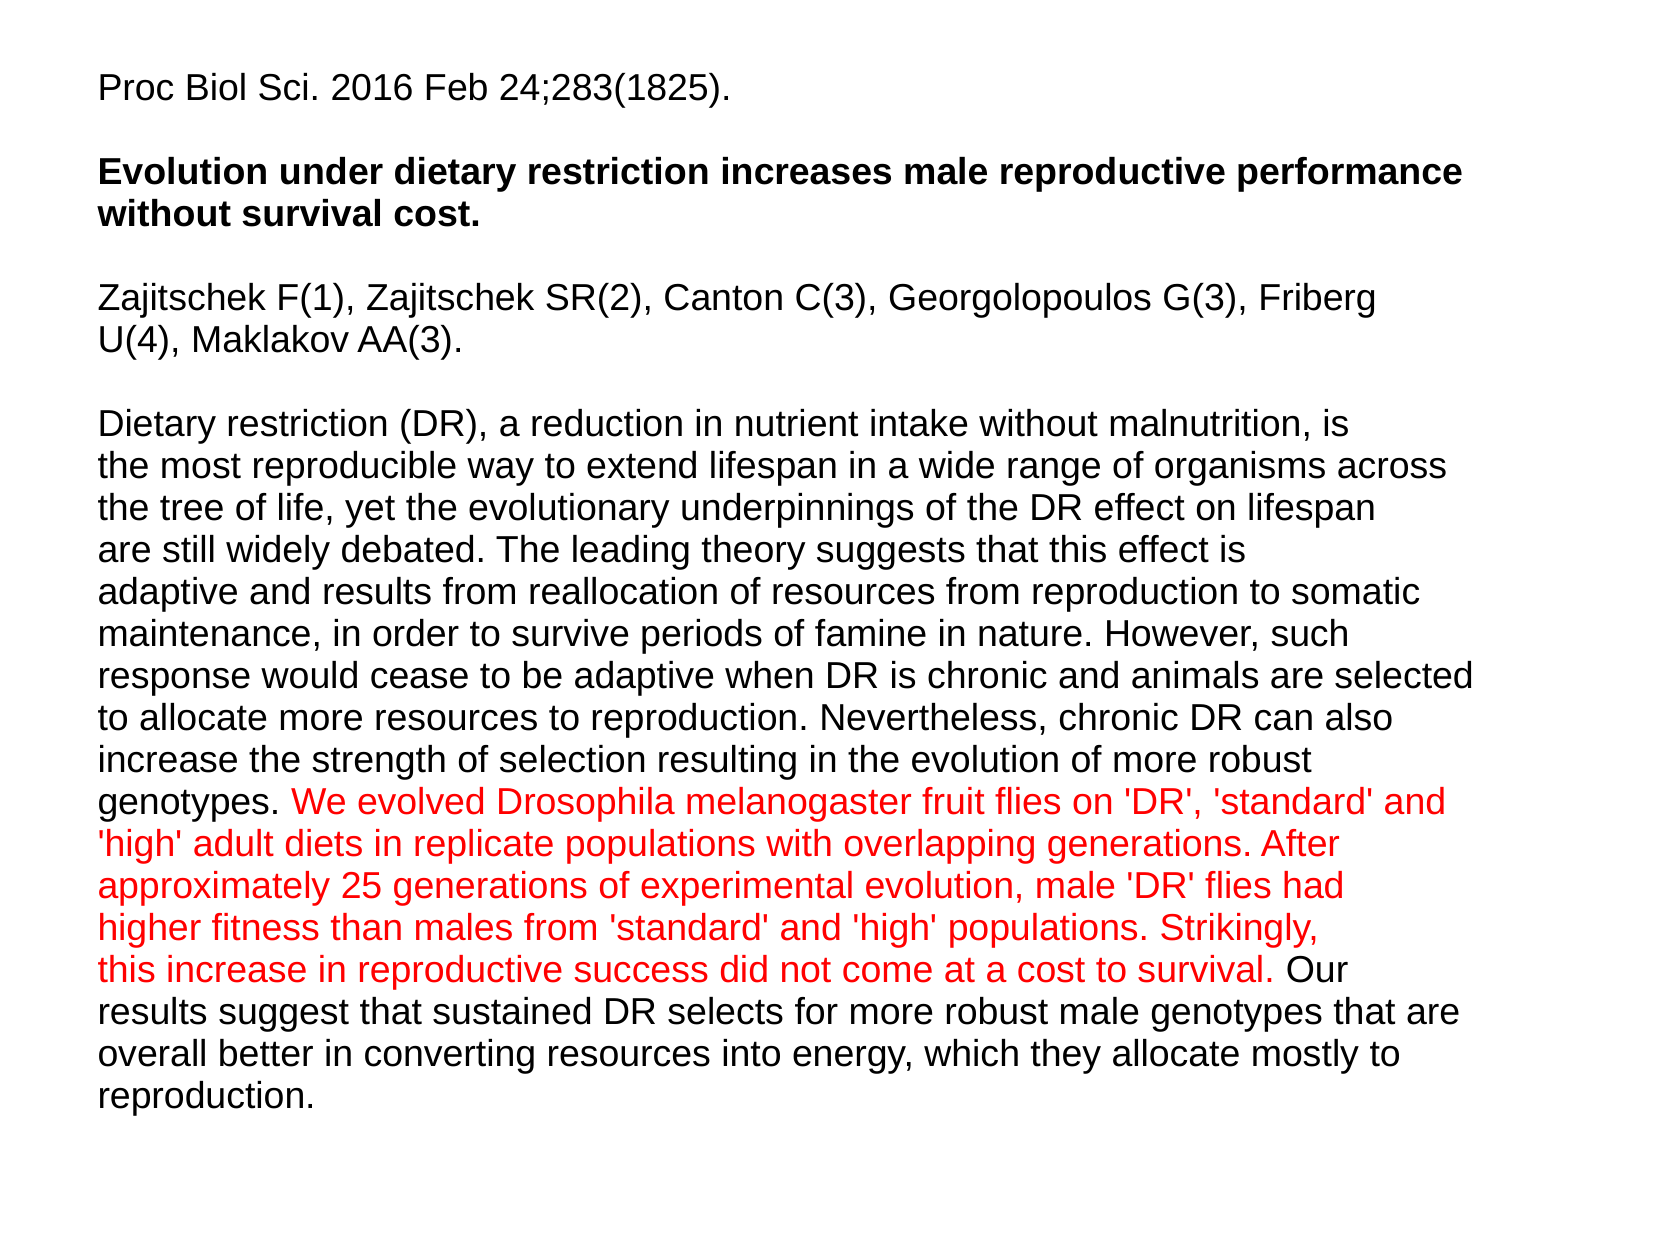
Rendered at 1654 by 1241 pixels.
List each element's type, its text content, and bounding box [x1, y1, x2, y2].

text_box Proc Biol Sci. 2016 Feb 24;283(1825). Evolution under dietary restriction increases male reproductive performance without survival cost. Zajitschek F(1), Zajitschek SR(2), Canton C(3), Georgolopoulos G(3), Friberg U(4), Maklakov AA(3). Dietary restriction (DR), a reduction in nutrient intake without malnutrition, is the most reproducible way to extend lifespan in a wide range of organisms across the tree of life, yet the evolutionary underpinnings of the DR effect on lifespan are still widely debated. The leading theory suggests that this effect is adaptive and results from reallocation of resources from reproduction to somatic maintenance, in order to survive periods of famine in nature. However, such response would cease to be adaptive when DR is chronic and animals are selected to allocate more resources to reproduction. Nevertheless, chronic DR can also increase the strength of selection resulting in the evolution of more robust genotypes. We evolved Drosophila melanogaster fruit flies on 'DR', 'standard' and 'high' adult diets in replicate populations with overlapping generations. After approximately 25 generations of experimental evolution, male 'DR' flies had higher fitness than males from 'standard' and 'high' populations. Strikingly, this increase in reproductive success did not come at a cost to survival. Our results suggest that sustained DR selects for more robust male genotypes that are overall better in converting resources into energy, which they allocate mostly to reproduction. [82, 59, 1489, 1124]
